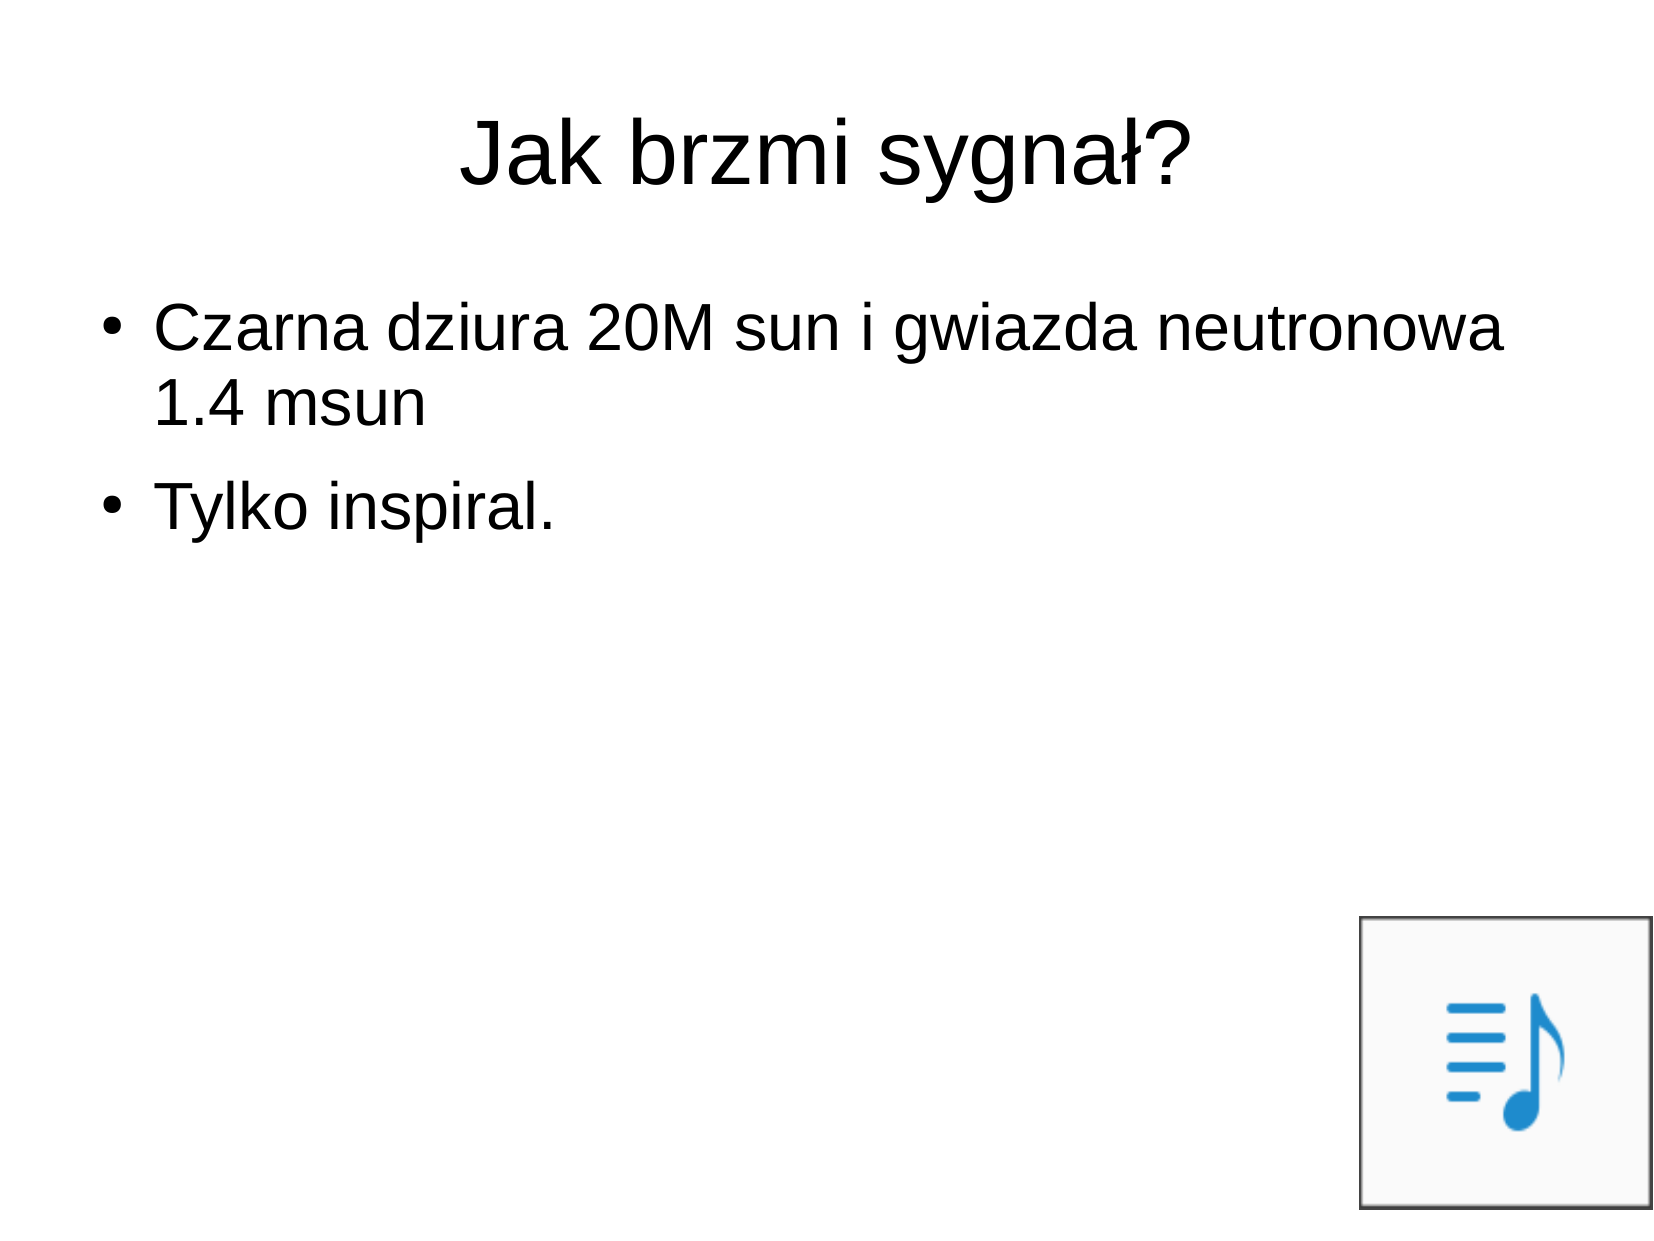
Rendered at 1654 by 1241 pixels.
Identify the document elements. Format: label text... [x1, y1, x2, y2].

title Jak brzmi sygnał? [82, 56, 1571, 250]
list Czarna dziura 20M sun i gwiazda neutronowa 1.4 msun Tylko inspiral. [82, 290, 1571, 1094]
text_box [1358, 915, 1654, 1211]
